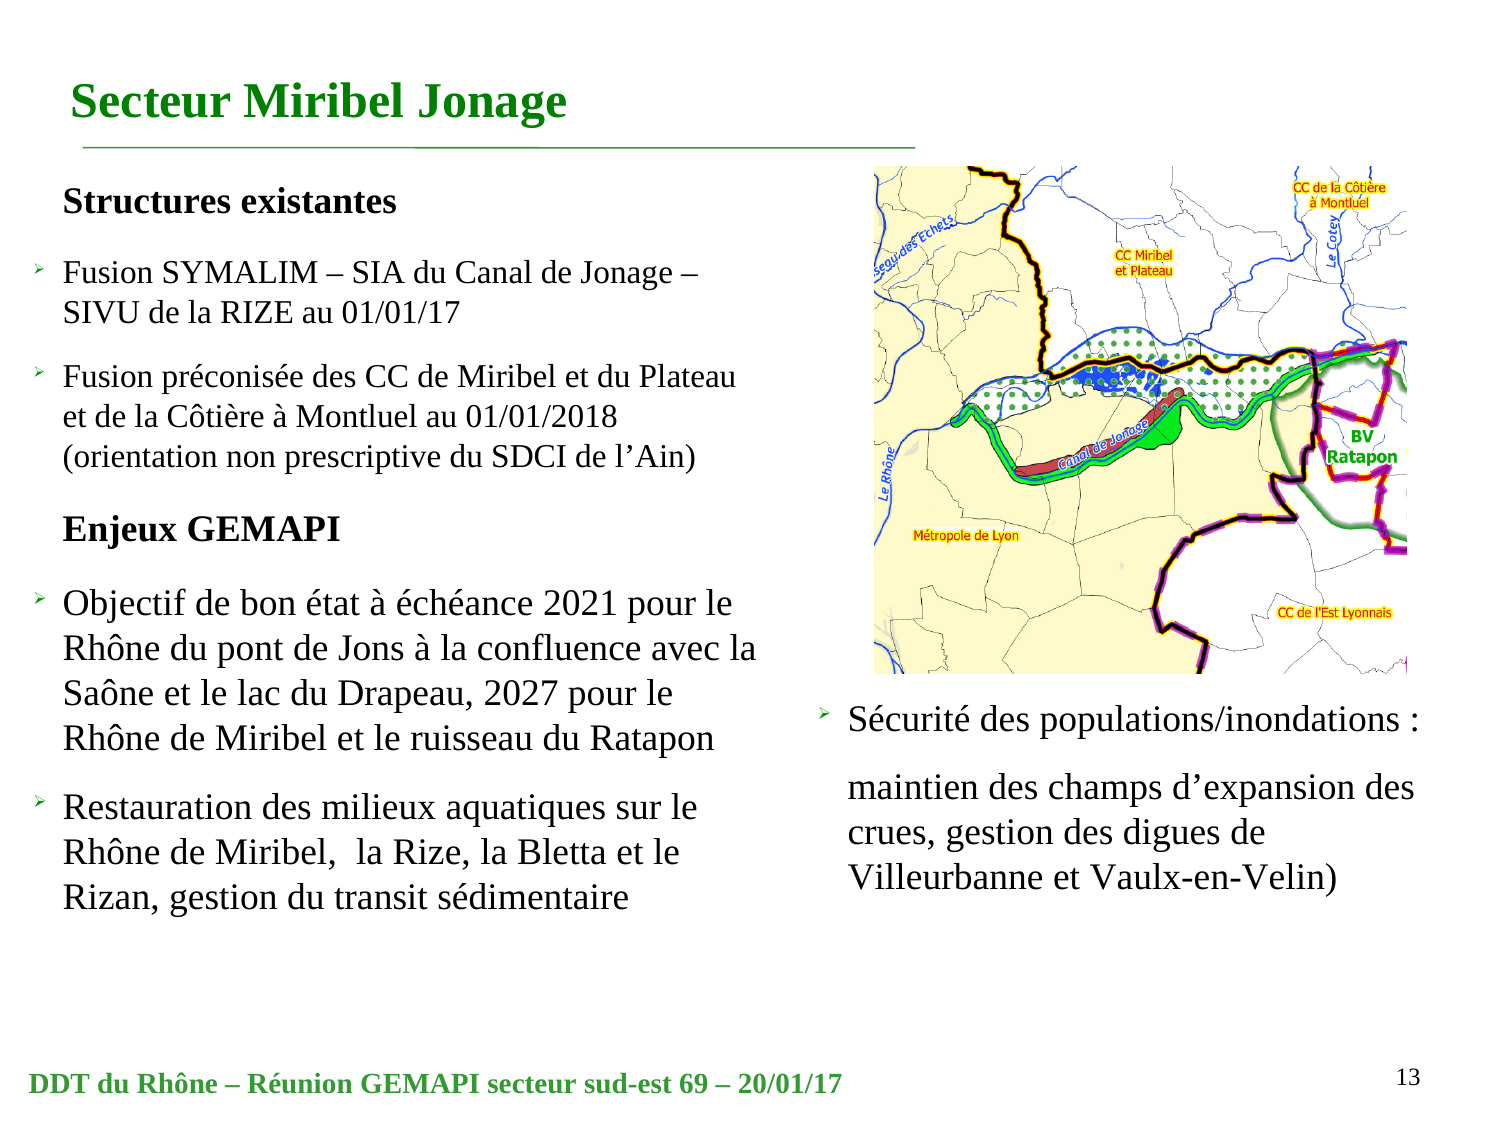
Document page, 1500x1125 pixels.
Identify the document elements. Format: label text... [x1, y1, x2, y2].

picture [874, 166, 1407, 674]
text_box Sécurité des populations/inondations : maintien des champs d’expansion des crues, gestion des digues de Villeurbanne et Vaulx-en-Velin) [803, 686, 1453, 972]
text_box Structures existantes Fusion SYMALIM – SIA du Canal de Jonage – SIVU de la RIZE au 01/01/17 Fusion préconisée des CC de Miribel et du Plateau et de la Côtière à Montluel au 01/01/2018 (orientation non prescriptive du SDCI de l’Ain) Enjeux GEMAPI Objectif de bon état à échéance 2021 pour le Rhône du pont de Jons à la confluence avec la Saône et le lac du Drapeau, 2027 pour le Rhône de Miribel et le ruisseau du Ratapon Restauration des milieux aquatiques sur le Rhône de Miribel, la Rize, la Bletta et le Rizan, gestion du transit sédimentaire [18, 168, 792, 1045]
title Secteur Miribel Jonage [70, 24, 1465, 178]
